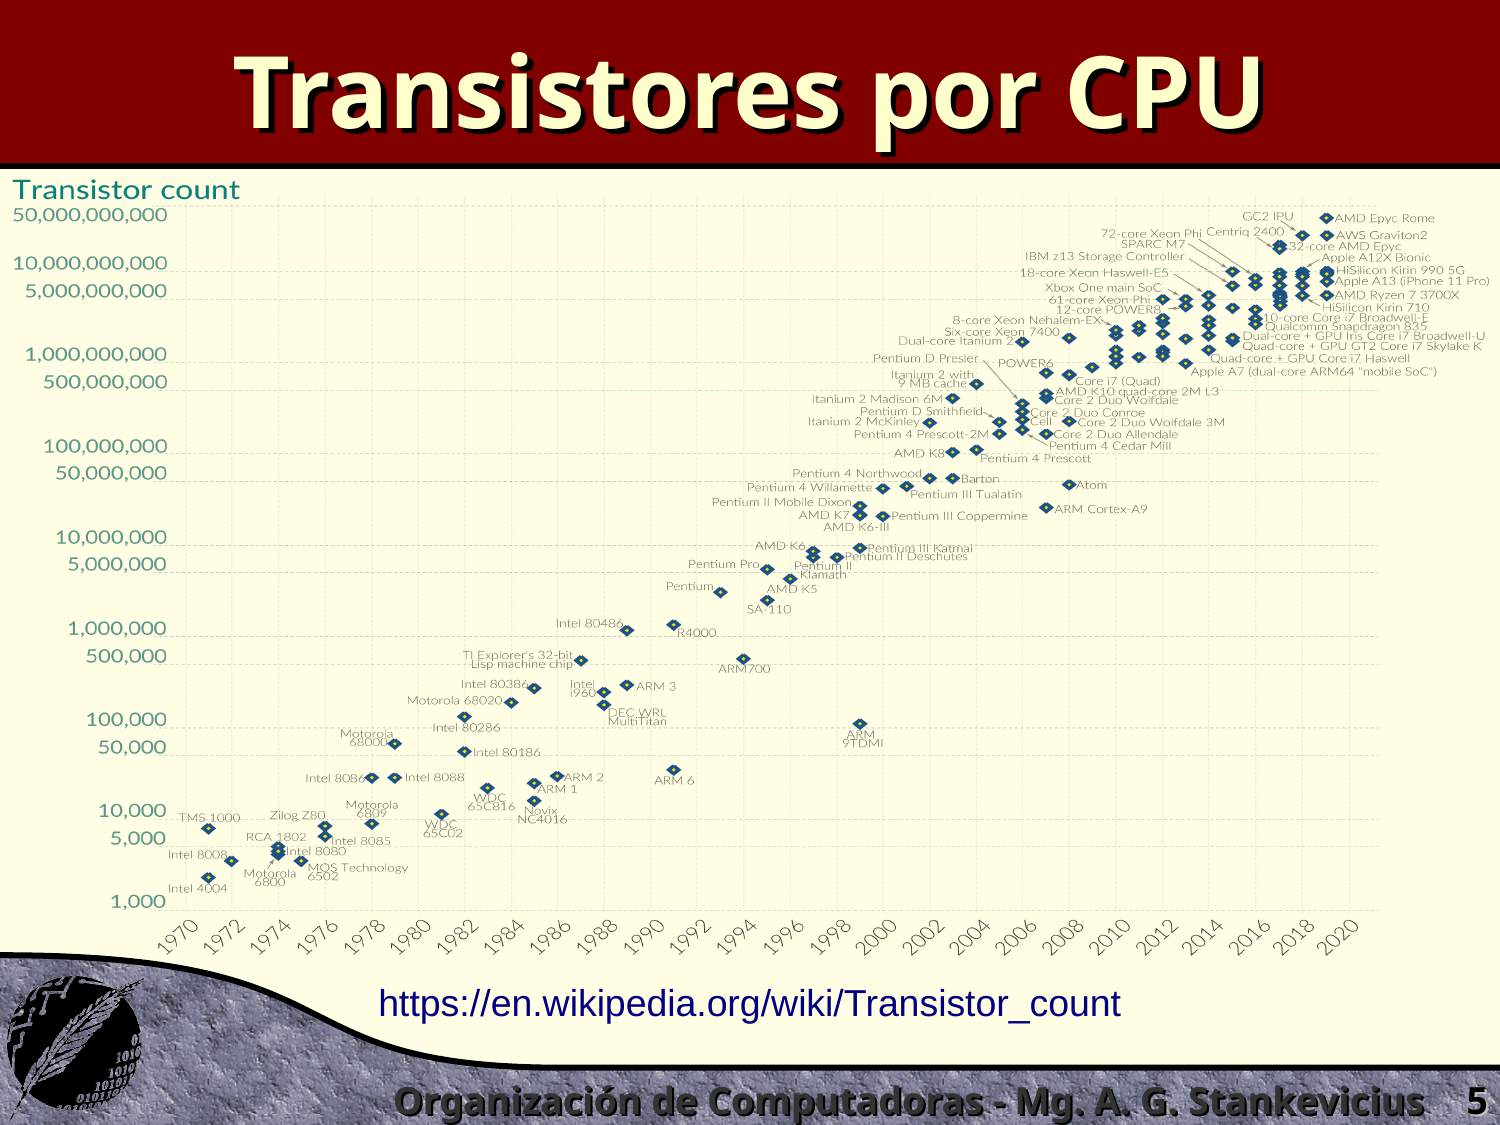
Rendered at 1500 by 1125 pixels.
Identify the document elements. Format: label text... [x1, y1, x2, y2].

picture [802, 1100, 806, 1110]
text_box https://en.wikipedia.org/wiki/Transistor_count [363, 975, 1137, 1032]
picture [1058, 1100, 1065, 1110]
title Transistores por CPU [15, 5, 1485, 160]
picture [0, 959, 1500, 1125]
picture [448, 1100, 455, 1110]
picture [3, 173, 1497, 956]
